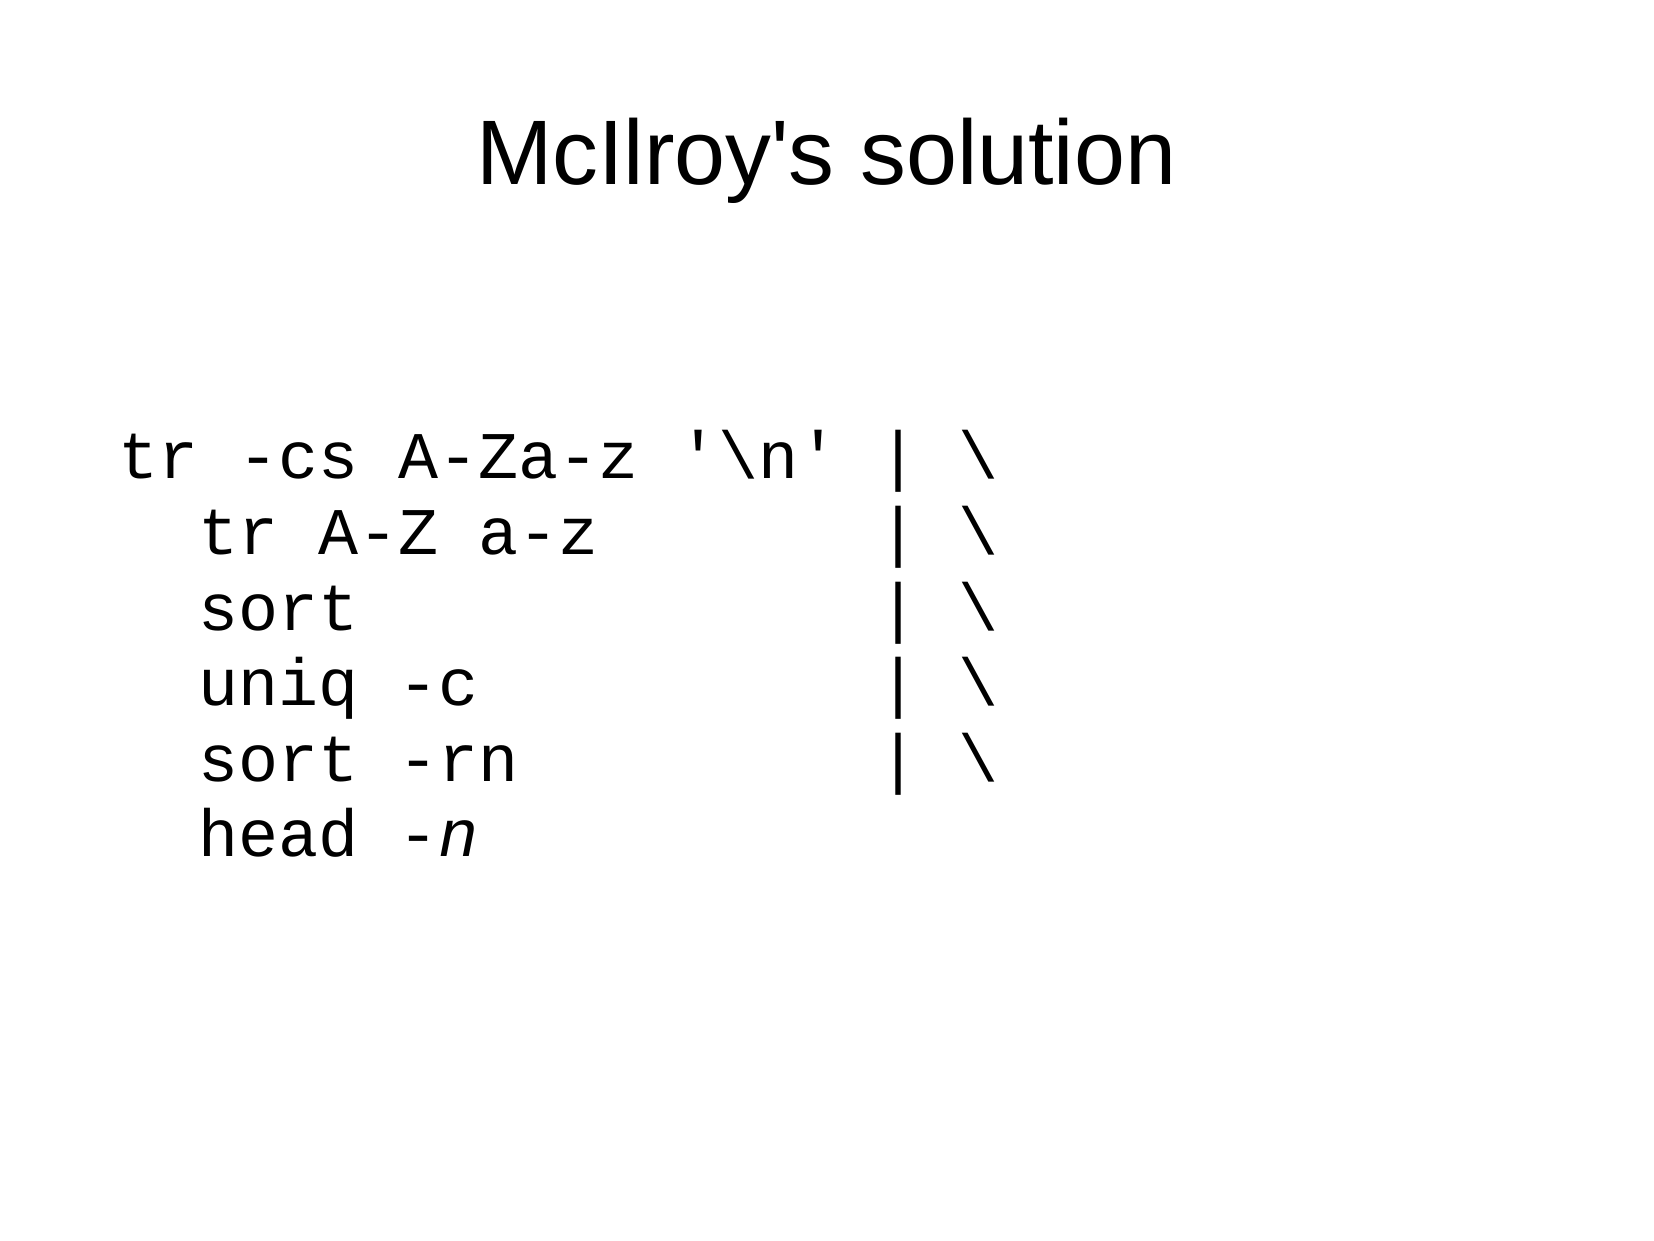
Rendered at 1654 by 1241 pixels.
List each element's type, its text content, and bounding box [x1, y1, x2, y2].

text_box tr -cs A-Za-z '\n' | \ tr A-Z a-z | \ sort | \ uniq -c | \ sort -rn | \ head -n [118, 290, 1538, 1010]
title McIlroy's solution [82, 49, 1571, 257]
